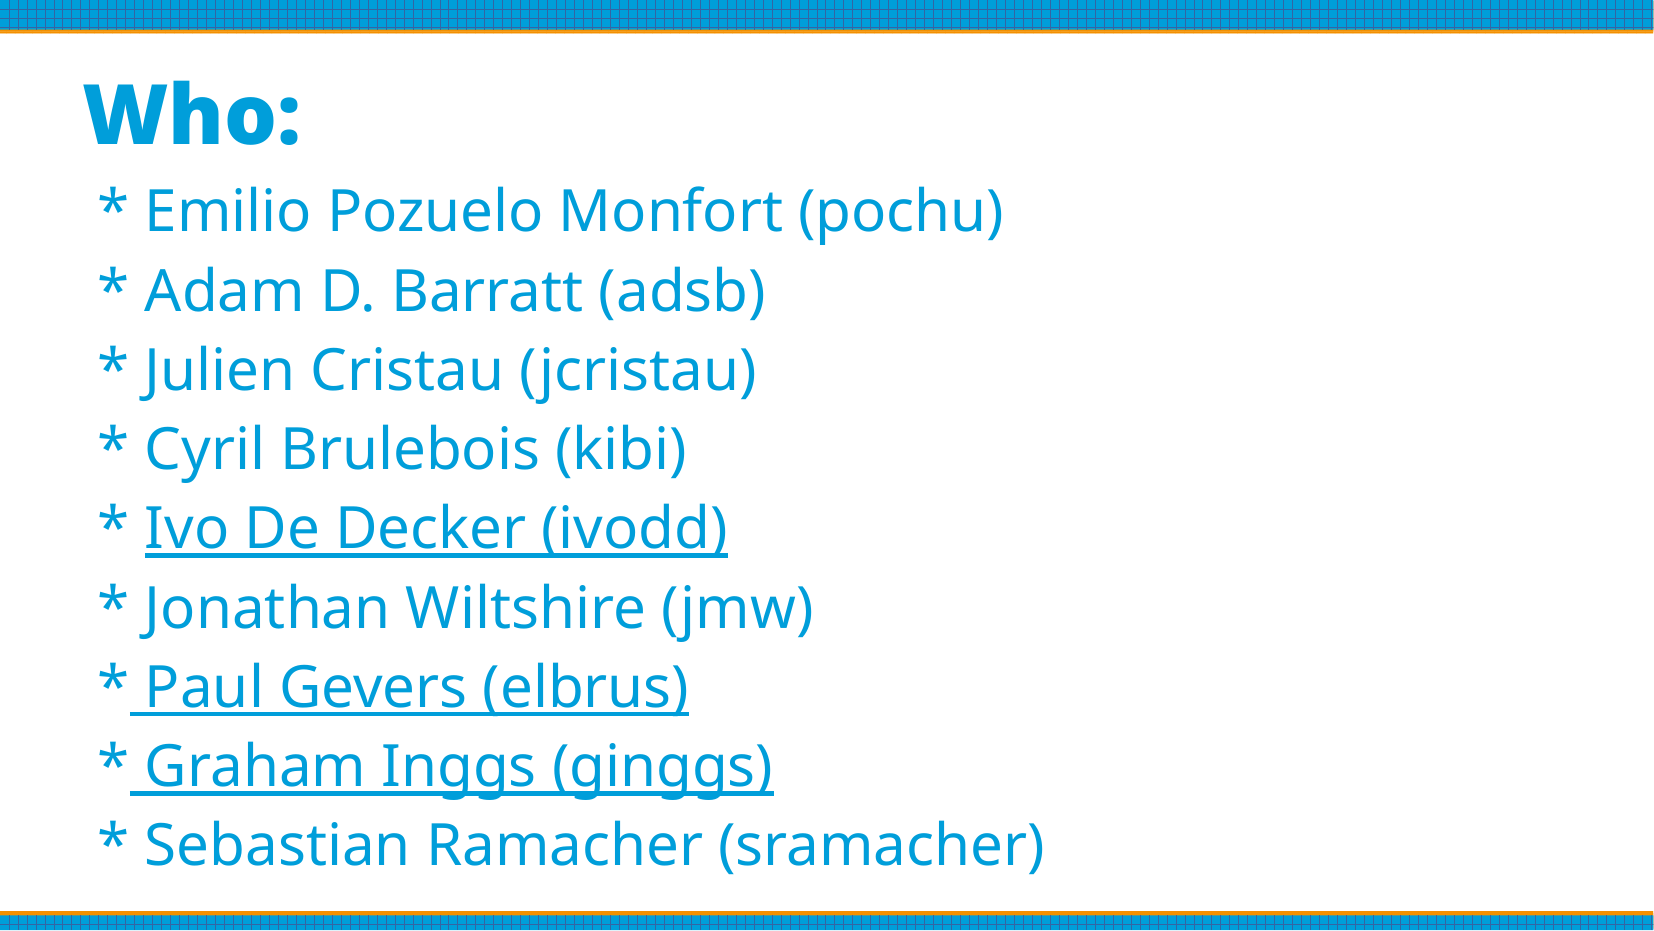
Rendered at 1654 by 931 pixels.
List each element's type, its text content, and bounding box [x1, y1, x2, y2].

subtitle Who: * Emilio Pozuelo Monfort (pochu) * Adam D. Barratt (adsb) * Julien Cristau (jcristau) * Cyril Brulebois (kibi) * Ivo De Decker (ivodd) * Jonathan Wiltshire (jmw) * Paul Gevers (elbrus) * Graham Inggs (ginggs) * Sebastian Ramacher (sramacher) [82, 56, 1571, 883]
